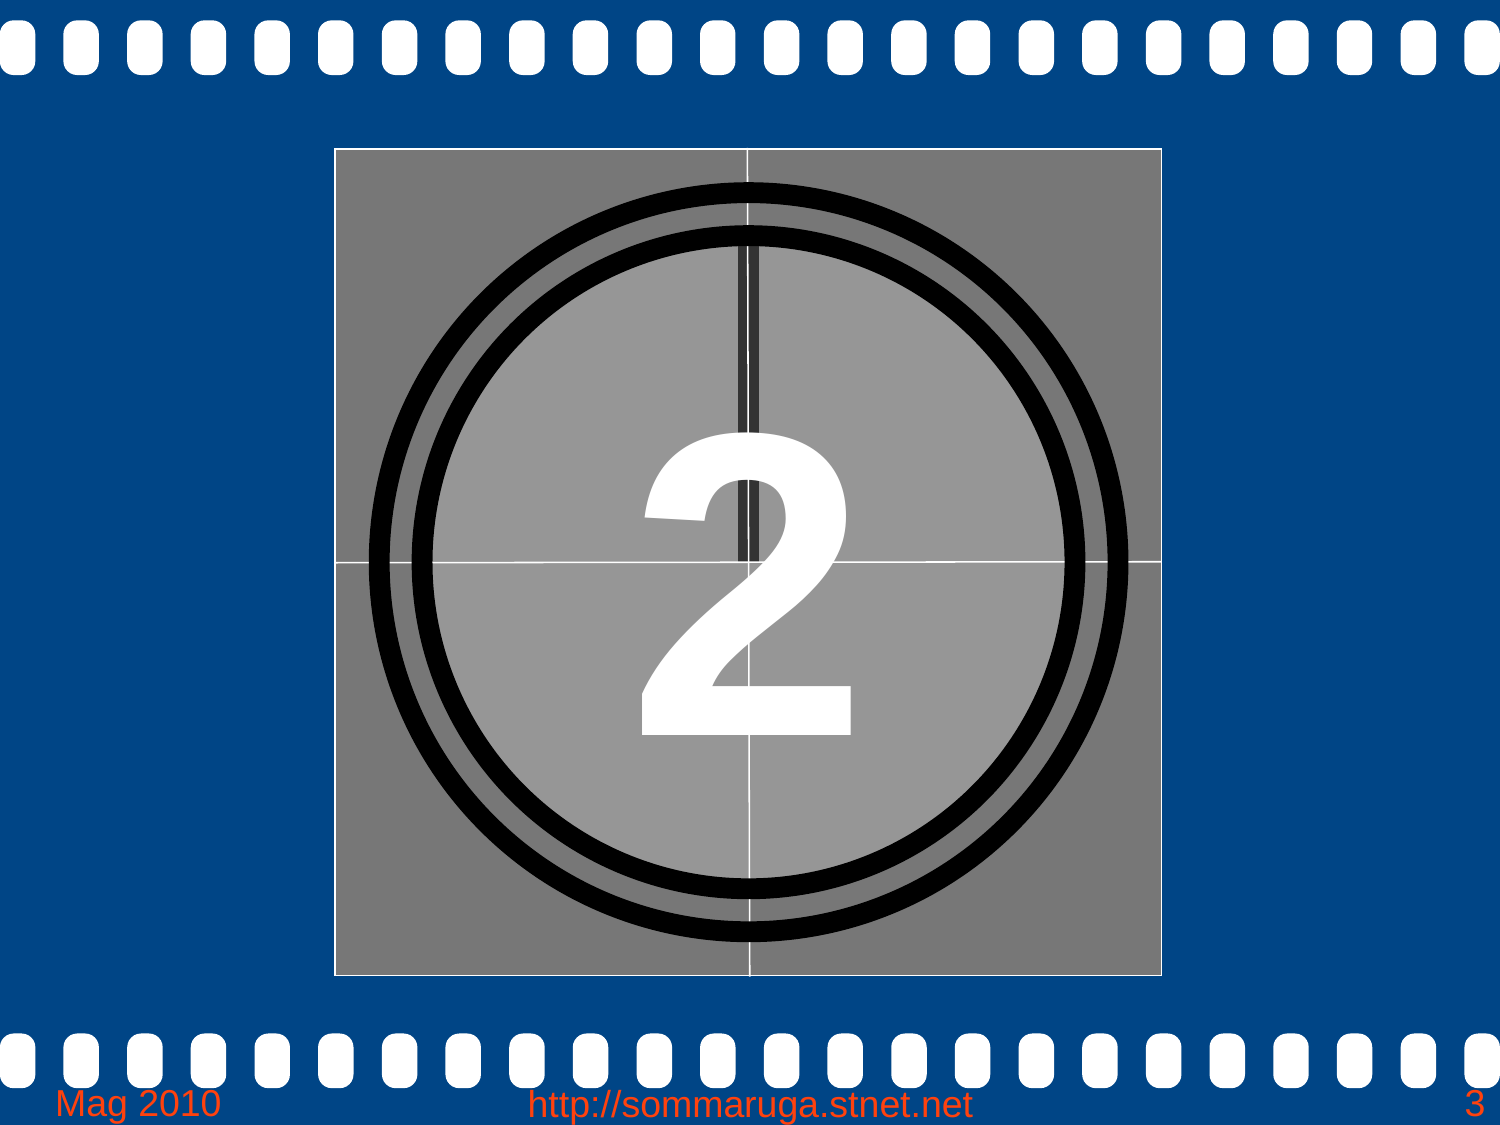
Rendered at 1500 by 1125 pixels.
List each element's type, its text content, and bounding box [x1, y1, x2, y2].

text_box [749, 204, 1107, 561]
text_box [749, 148, 1162, 561]
text_box 2 [422, 235, 1075, 889]
text_box [335, 564, 748, 976]
text_box [335, 148, 746, 561]
text_box [751, 563, 1162, 976]
text_box [751, 563, 1107, 921]
text_box [390, 564, 748, 921]
text_box [390, 204, 746, 561]
